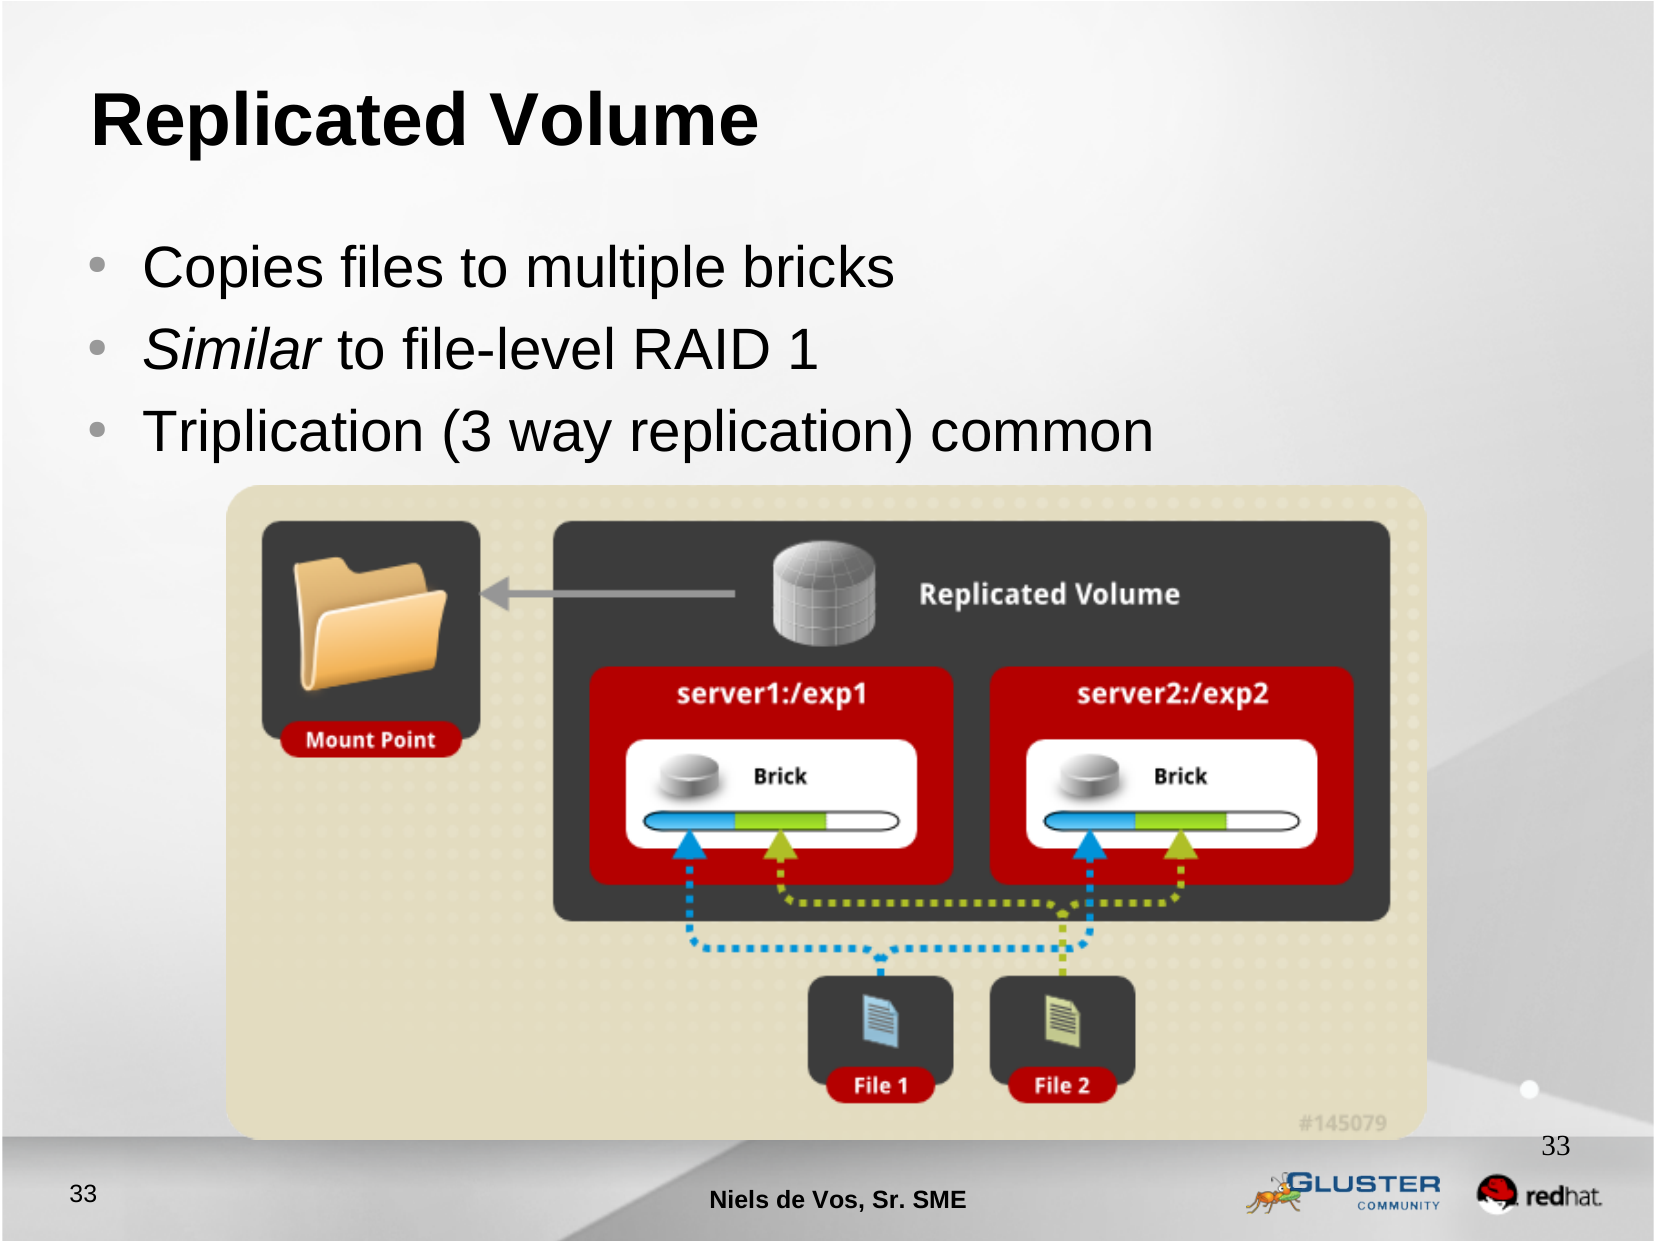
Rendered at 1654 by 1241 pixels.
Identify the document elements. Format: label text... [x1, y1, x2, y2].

title Replicated Volume [90, 15, 1579, 223]
picture [2, 1, 1654, 1241]
list Copies files to multiple bricks Similar to file-level RAID 1 Triplication (3 way replication) common [86, 232, 1576, 1111]
